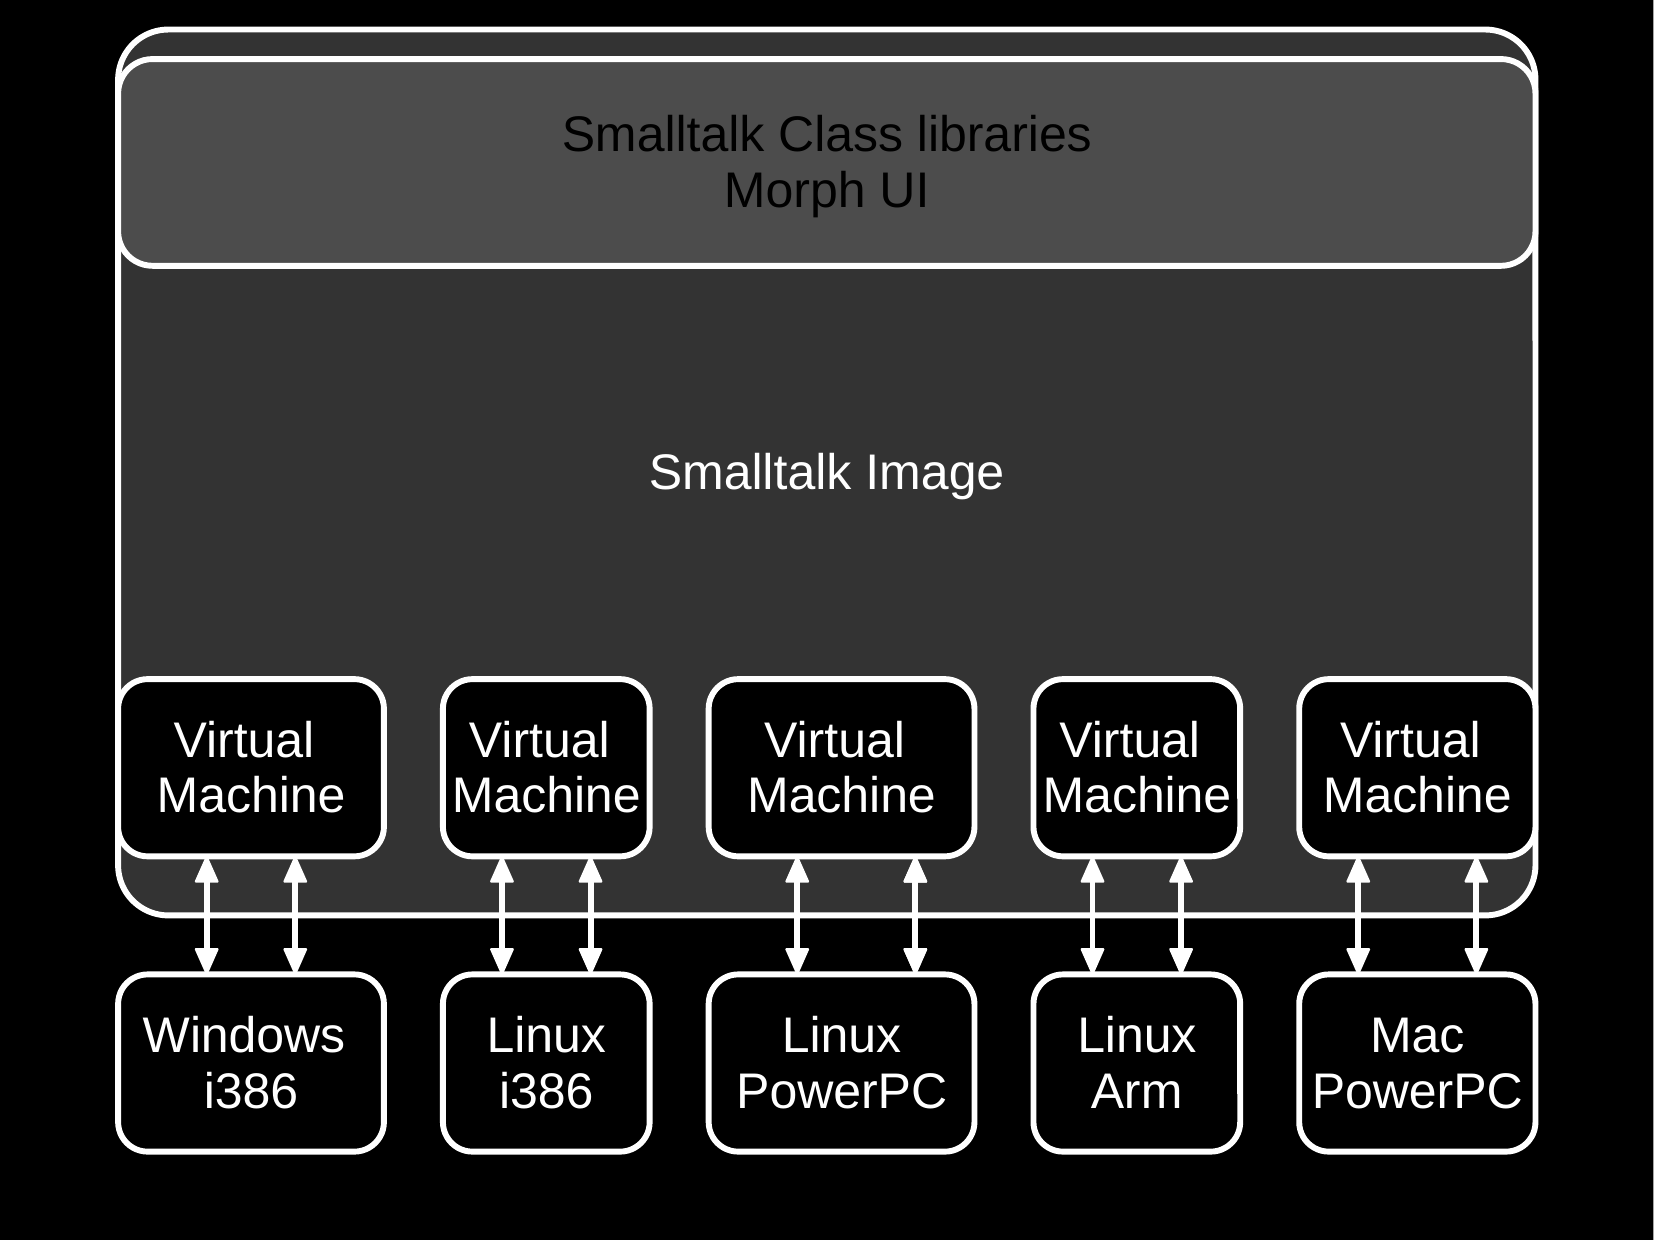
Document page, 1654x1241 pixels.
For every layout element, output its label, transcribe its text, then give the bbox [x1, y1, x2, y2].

text_box Virtual Machine [118, 679, 384, 857]
text_box [118, 537, 1536, 916]
text_box [1360, 857, 1474, 916]
text_box Virtual Machine [442, 679, 650, 857]
text_box Virtual Machine [1299, 679, 1536, 857]
text_box [504, 857, 588, 916]
text_box [209, 857, 293, 916]
text_box Virtual Machine [1033, 679, 1241, 857]
text_box Smalltalk Image [118, 383, 1536, 562]
text_box Linux Arm [1033, 974, 1241, 1152]
text_box Windows i386 [118, 974, 384, 1152]
text_box [118, 29, 1536, 88]
text_box Linux i386 [442, 974, 650, 1152]
text_box Mac PowerPC [1299, 974, 1536, 1152]
text_box [799, 857, 913, 916]
text_box Linux PowerPC [708, 974, 975, 1152]
text_box [118, 834, 205, 916]
text_box [1478, 832, 1536, 916]
text_box Smalltalk Class libraries Morph UI [118, 59, 1536, 266]
text_box [1095, 857, 1179, 916]
text_box [118, 237, 1536, 408]
text_box Virtual Machine [708, 679, 975, 857]
